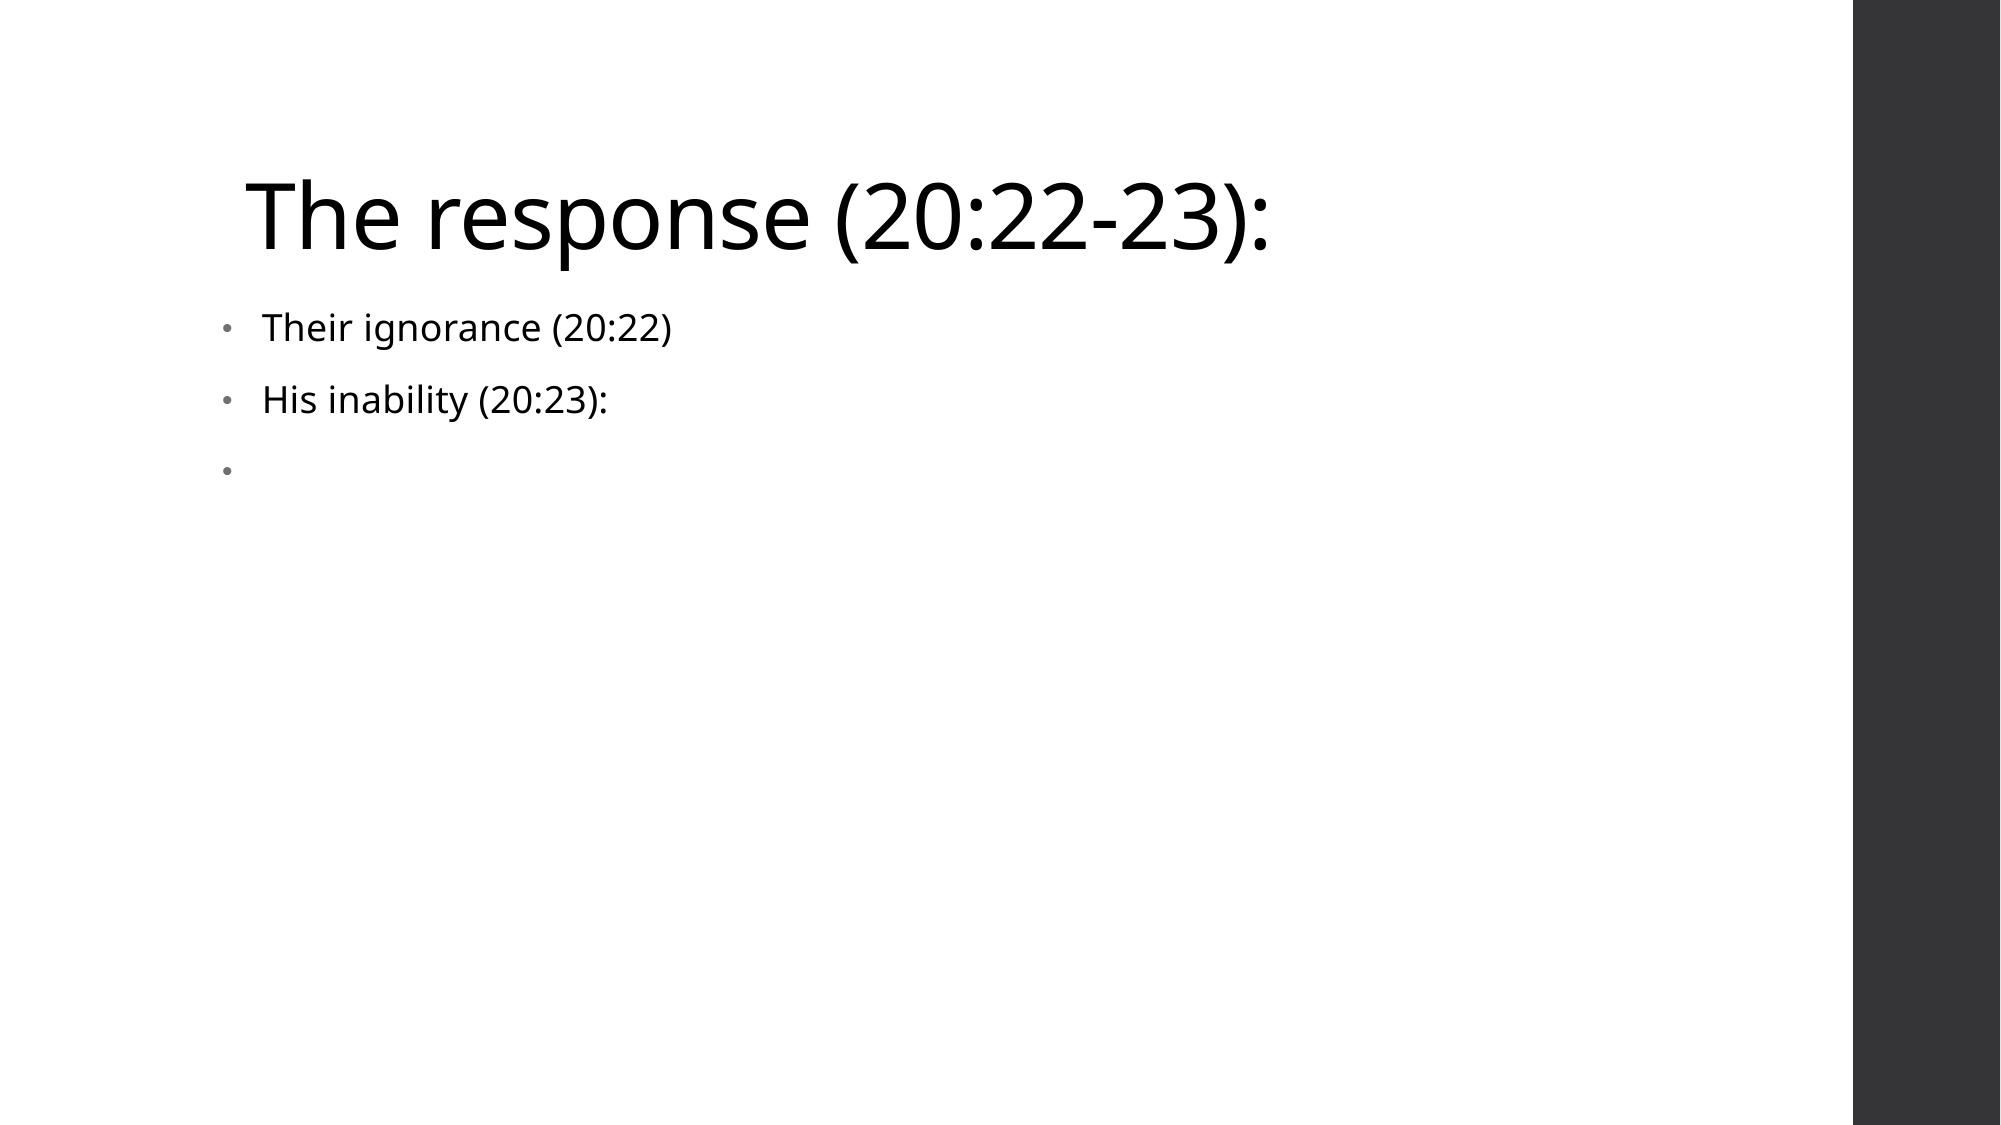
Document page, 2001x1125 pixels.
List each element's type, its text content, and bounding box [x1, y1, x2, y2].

title The response (20:22-23): [206, 60, 1797, 278]
list Their ignorance (20:22) His inability (20:23): [206, 299, 1617, 1014]
